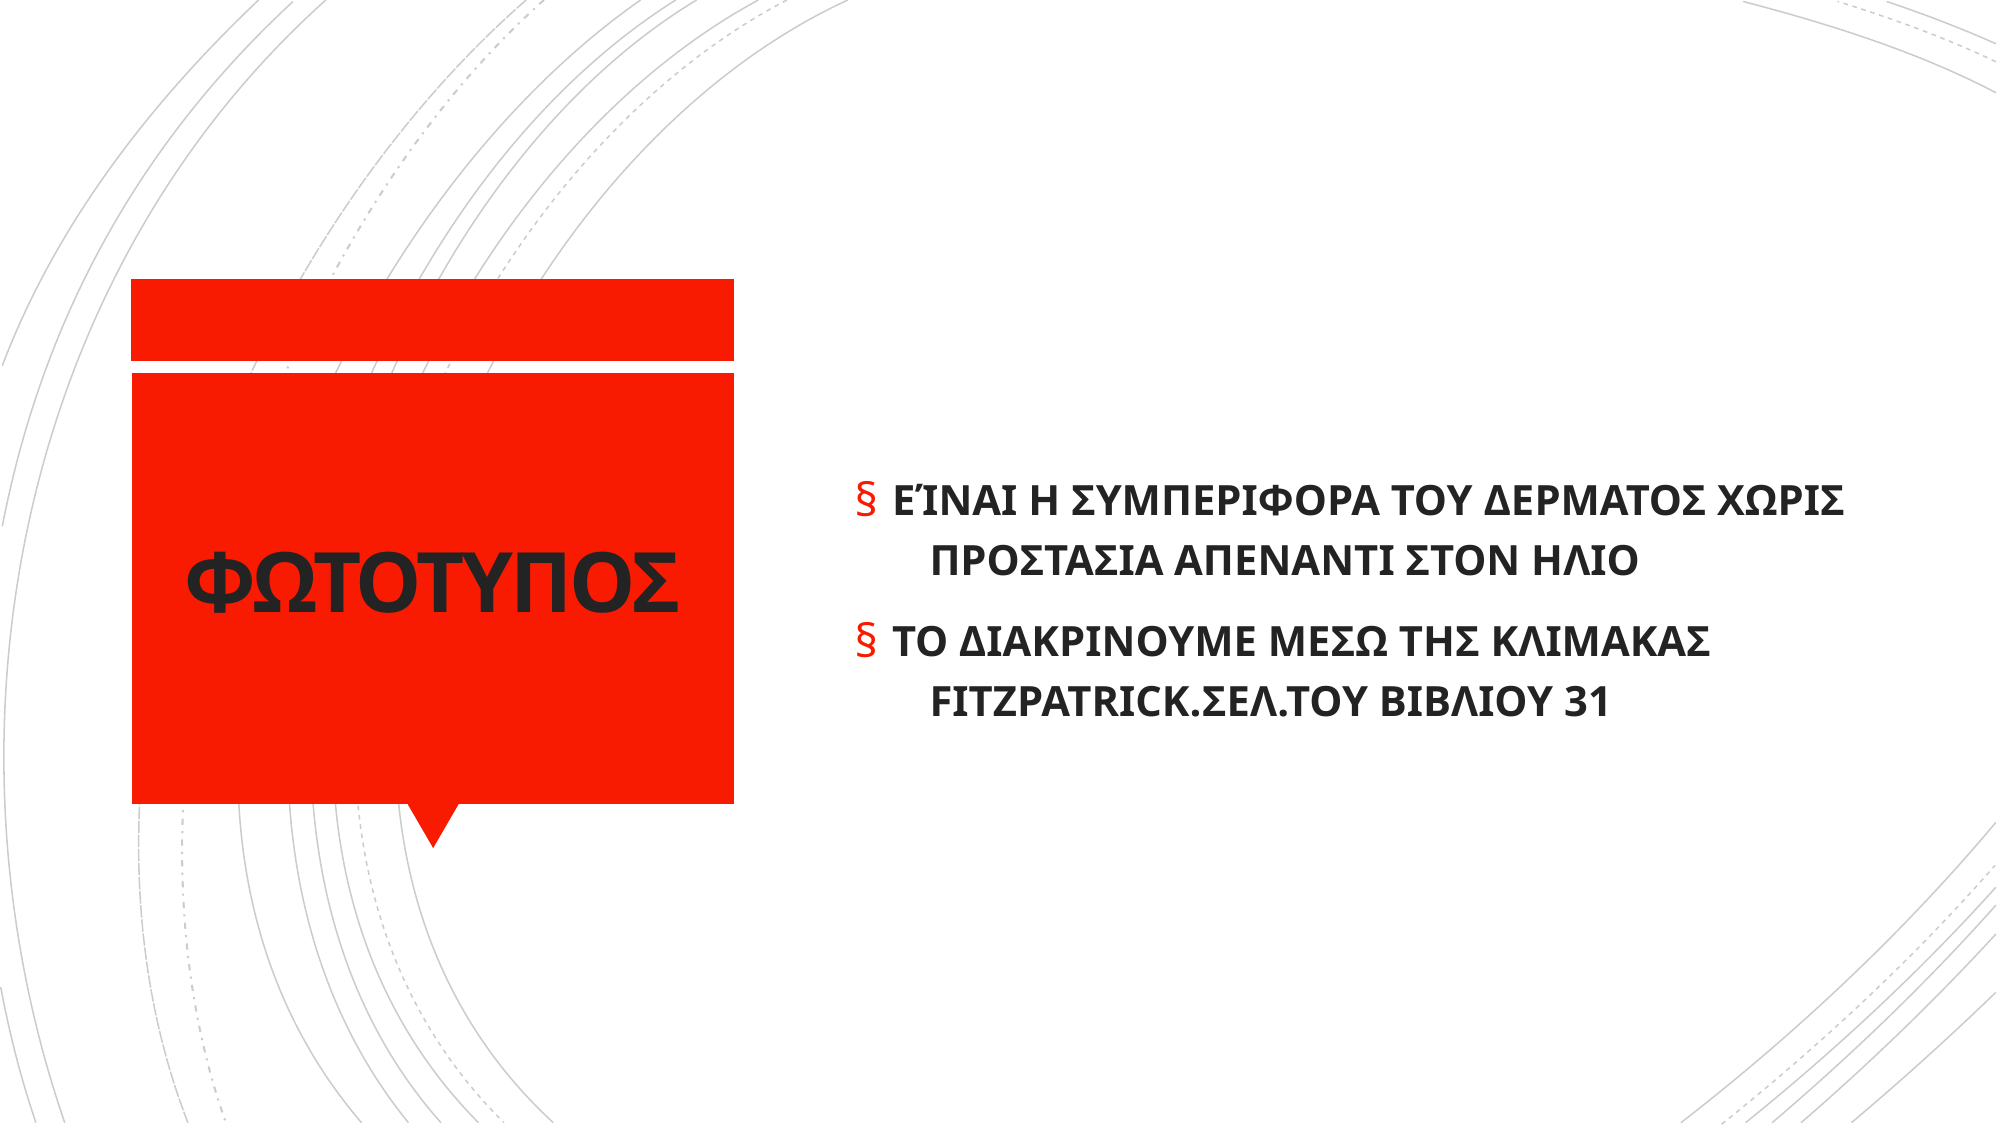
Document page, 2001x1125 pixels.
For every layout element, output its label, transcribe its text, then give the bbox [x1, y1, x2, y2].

title ΦΩΤΟΤΥΠΟΣ [145, 385, 720, 789]
list ΕΊΝΑΙ Η ΣΥΜΠΕΡΙΦΟΡΑ ΤΟΥ ΔΕΡΜΑΤΟΣ ΧΩΡΙΣ ΠΡΟΣΤΑΣΙΑ ΑΠΕΝΑΝΤΙ ΣΤΟΝ ΗΛΙΟ ΤΟ ΔΙΑΚΡΙΝΟΥΜΕ ΜΕΣΩ ΤΗΣ ΚΛΙΜΑΚΑΣ FITZPATRICK.ΣΕΛ.ΤΟΥ ΒΙΒΛΙΟΥ 31 [839, 385, 1871, 803]
